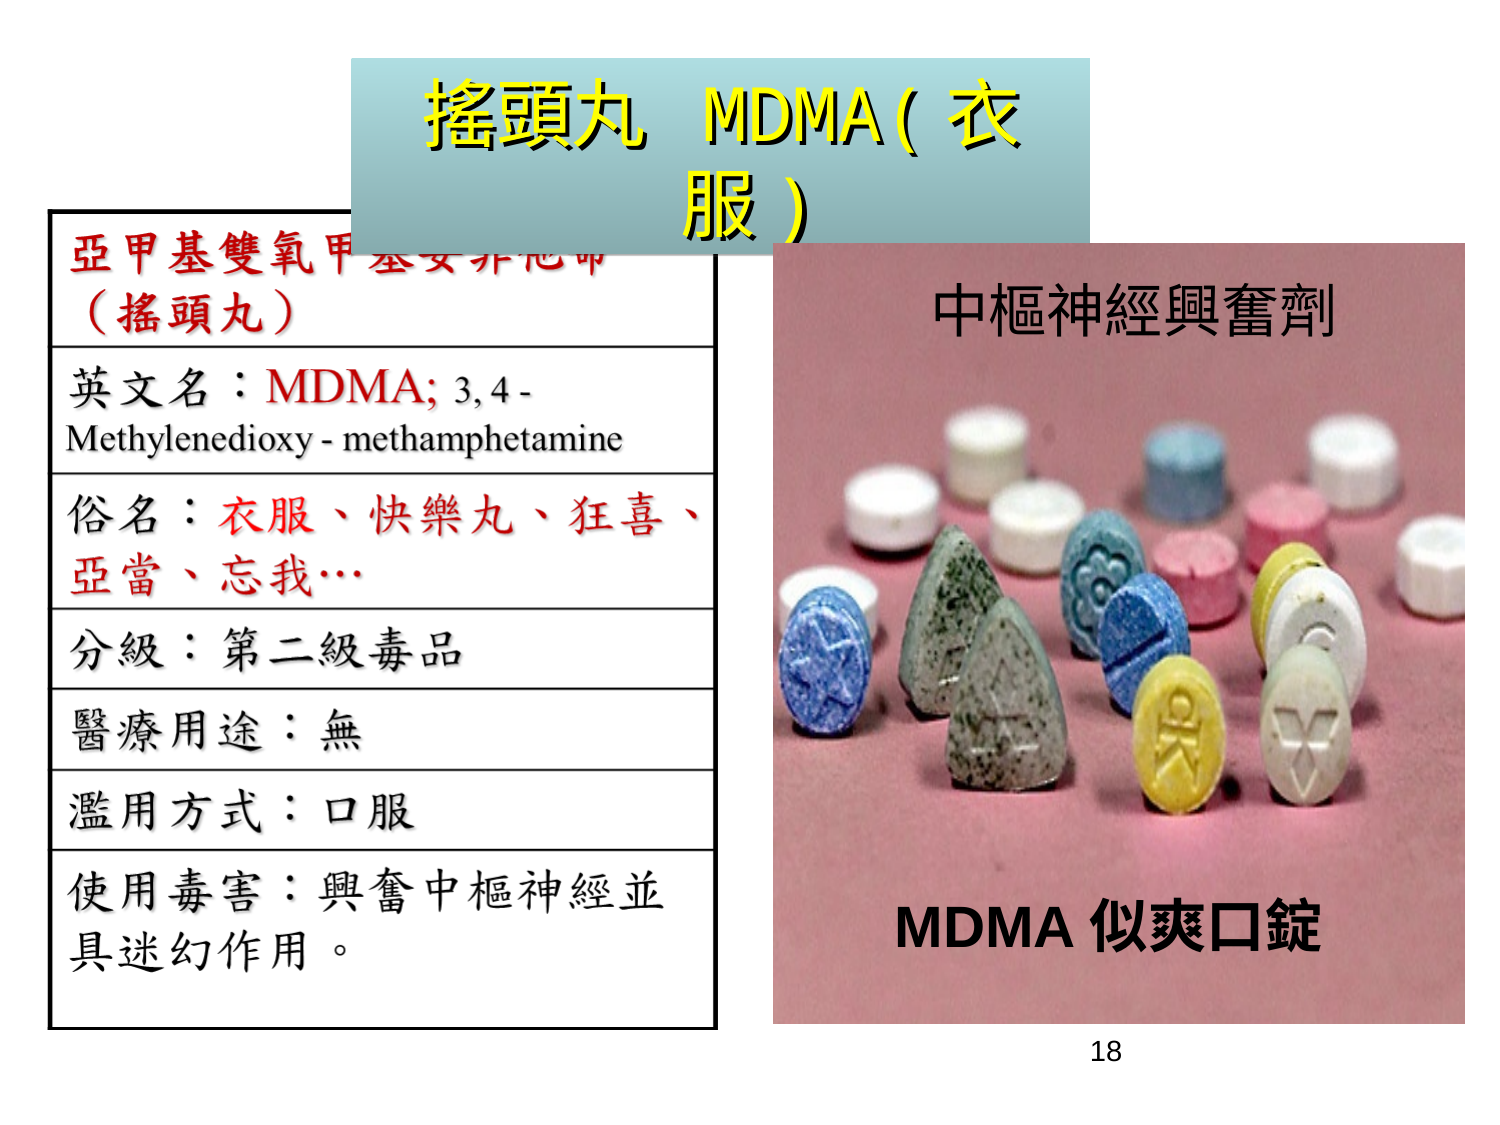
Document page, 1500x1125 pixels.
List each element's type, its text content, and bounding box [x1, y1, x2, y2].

text_box 搖頭丸 MDMA(衣服) [351, 58, 1090, 165]
text_box MDMA似爽口錠 [879, 881, 1388, 968]
text_box [1074, 1024, 1426, 1103]
picture [773, 243, 1465, 1024]
picture [34, 203, 752, 1030]
text_box 中樞神經興奮劑 [915, 267, 1353, 352]
